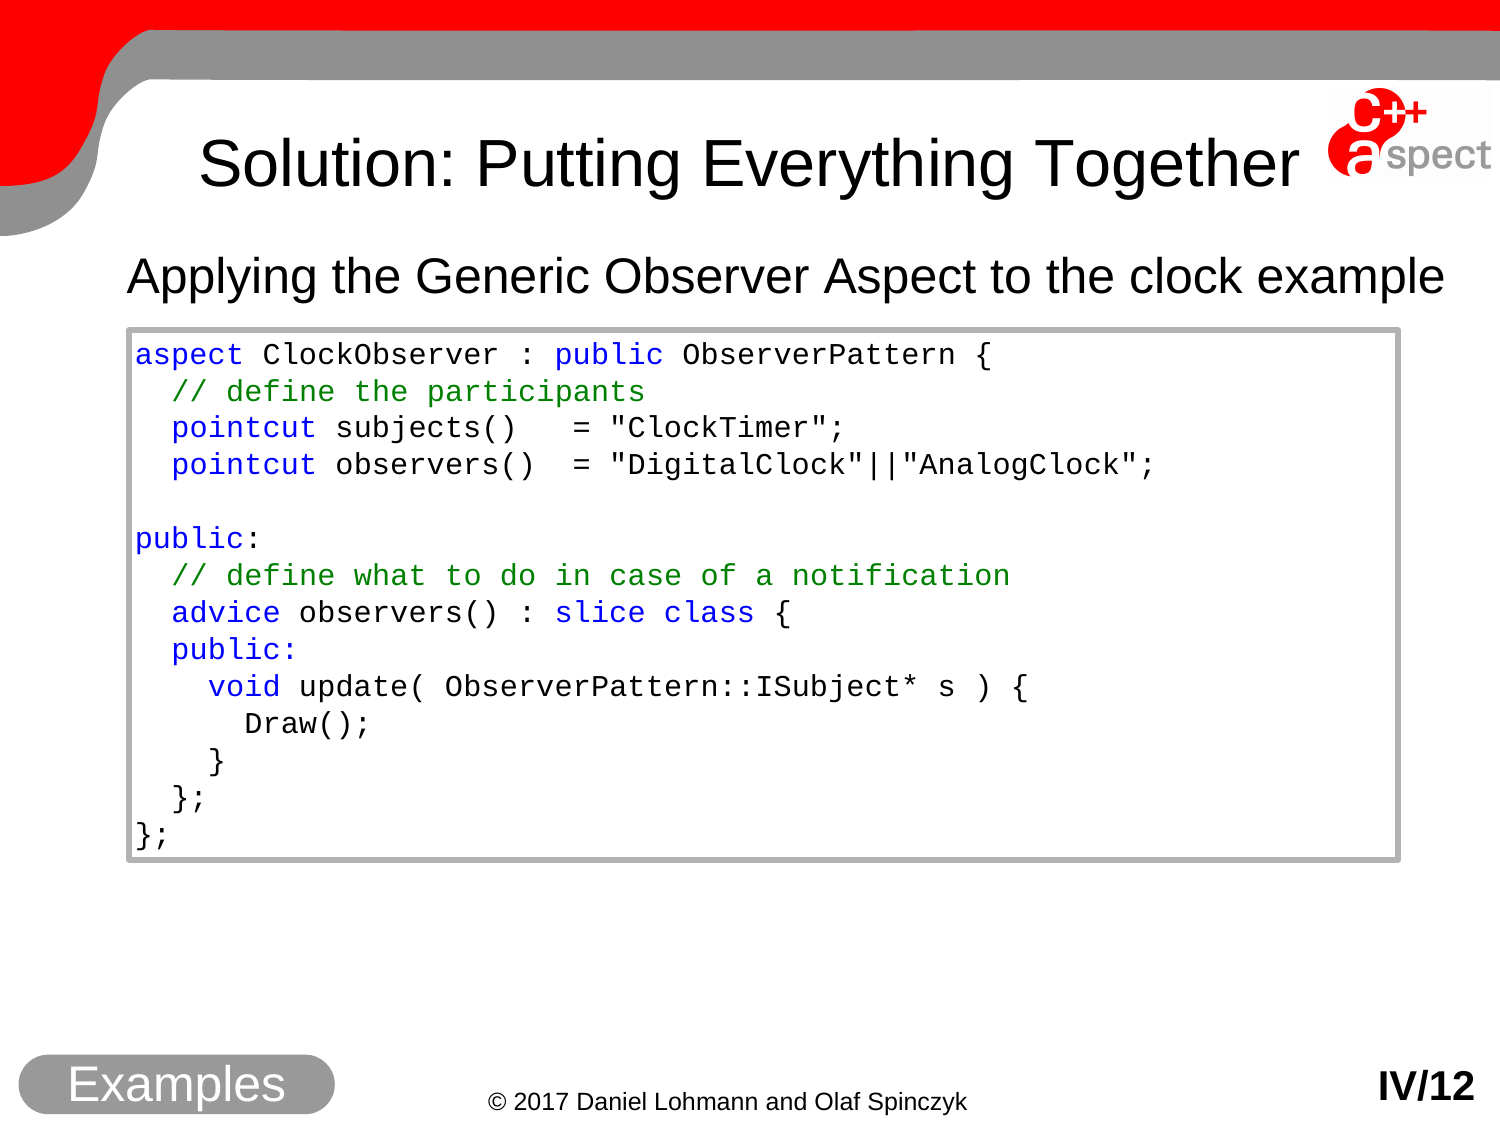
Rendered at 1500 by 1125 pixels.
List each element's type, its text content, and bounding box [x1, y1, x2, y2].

title Solution: Putting Everything Together [112, 98, 1388, 223]
list Applying the Generic Observer Aspect to the clock example [126, 248, 1459, 1013]
